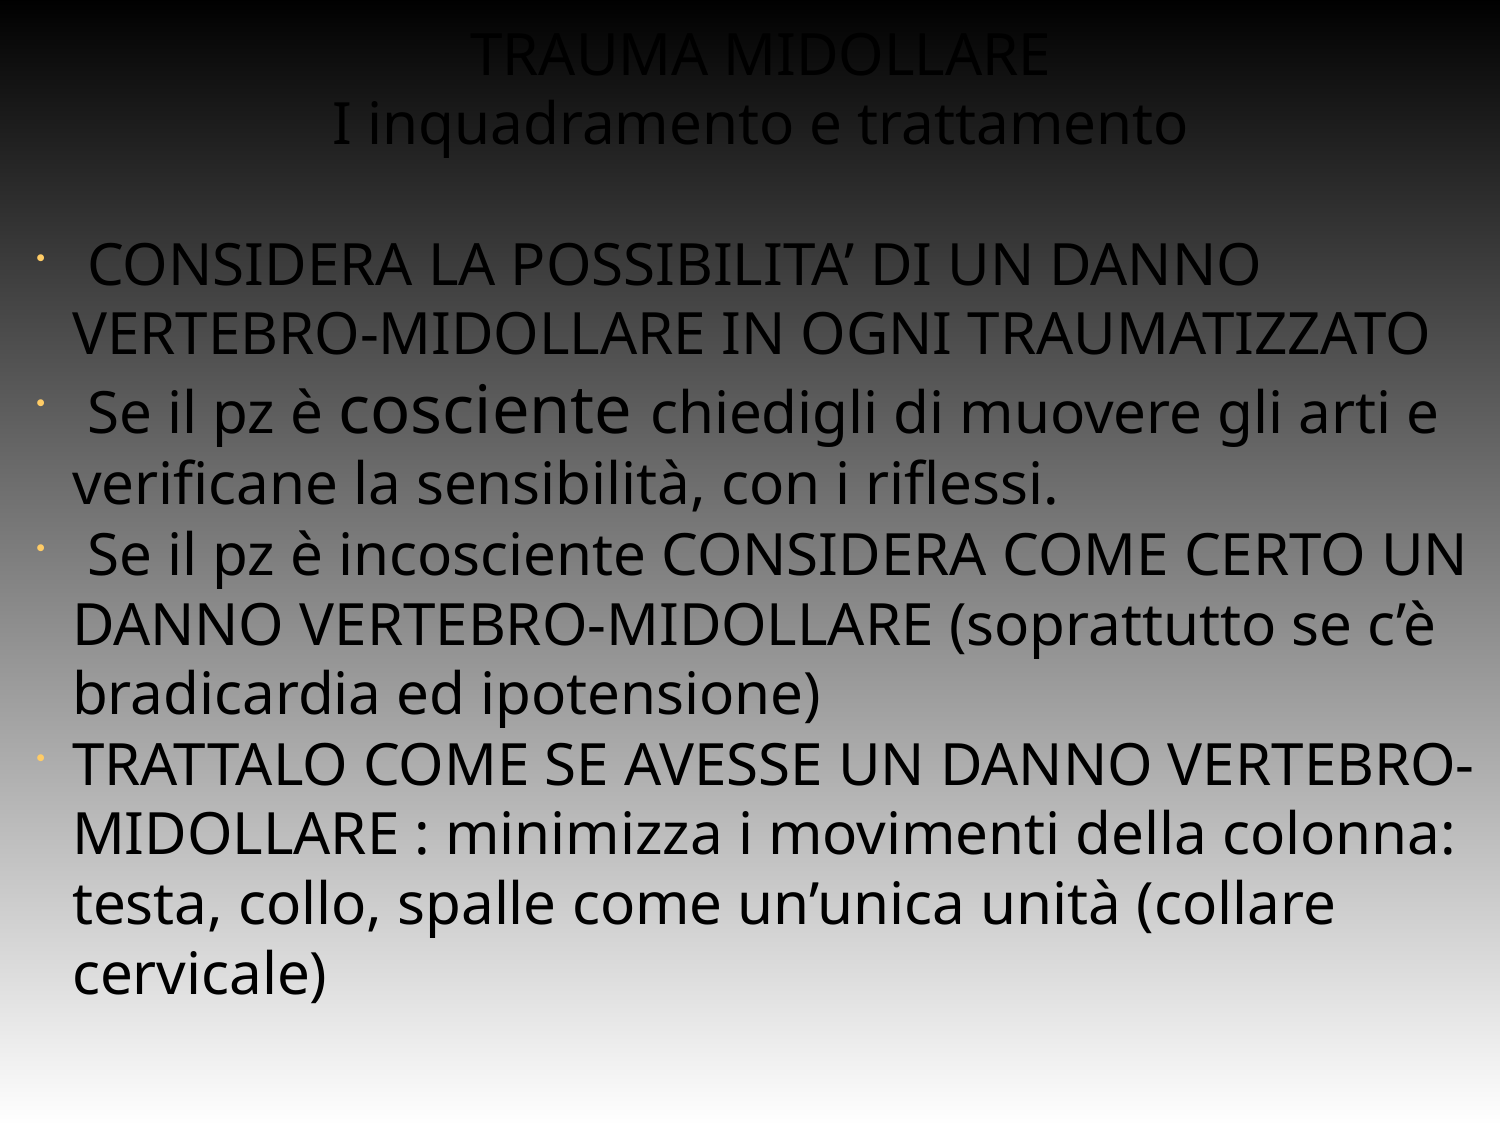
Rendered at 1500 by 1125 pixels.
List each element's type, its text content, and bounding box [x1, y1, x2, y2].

text_box TRAUMA MIDOLLARE I inquadramento e trattamento CONSIDERA LA POSSIBILITA’ DI UN DANNO VERTEBRO-MIDOLLARE IN OGNI TRAUMATIZZATO Se il pz è cosciente chiedigli di muovere gli arti e verificane la sensibilità, con i riflessi. Se il pz è incosciente CONSIDERA COME CERTO UN DANNO VERTEBRO-MIDOLLARE (soprattutto se c’è bradicardia ed ipotensione) TRATTALO COME SE AVESSE UN DANNO VERTEBRO-MIDOLLARE : minimizza i movimenti della colonna: testa, collo, spalle come un’unica unità (collare cervicale) [21, 9, 1500, 1014]
